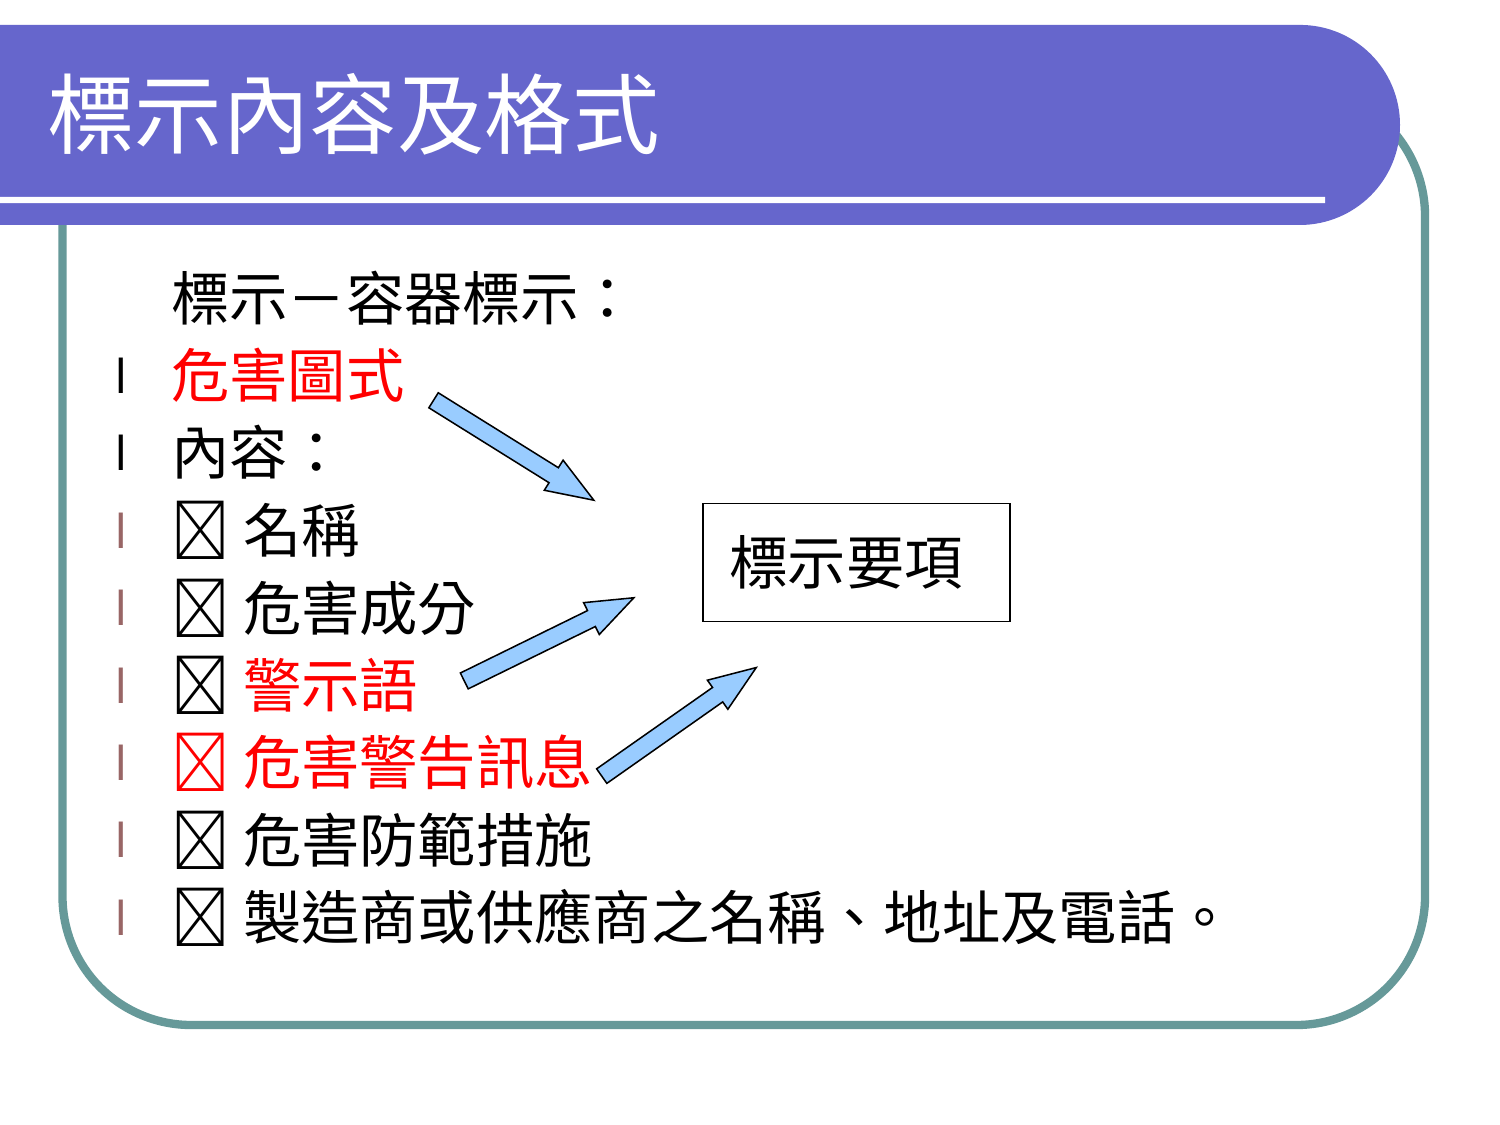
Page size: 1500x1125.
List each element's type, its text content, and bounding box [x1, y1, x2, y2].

text_box [703, 503, 1010, 622]
text_box [596, 667, 757, 784]
text_box [428, 392, 594, 501]
title 標示內容及格式 [32, 37, 1347, 188]
list 標示－容器標示： 危害圖式 內容： 􀂎名稱 􀂎危害成分 􀂎警示語 􀂎危害警告訊息 􀂎危害防範措施 􀂎製造商或供應商之名稱、地址及電話。 [99, 262, 1400, 988]
text_box [460, 597, 634, 689]
